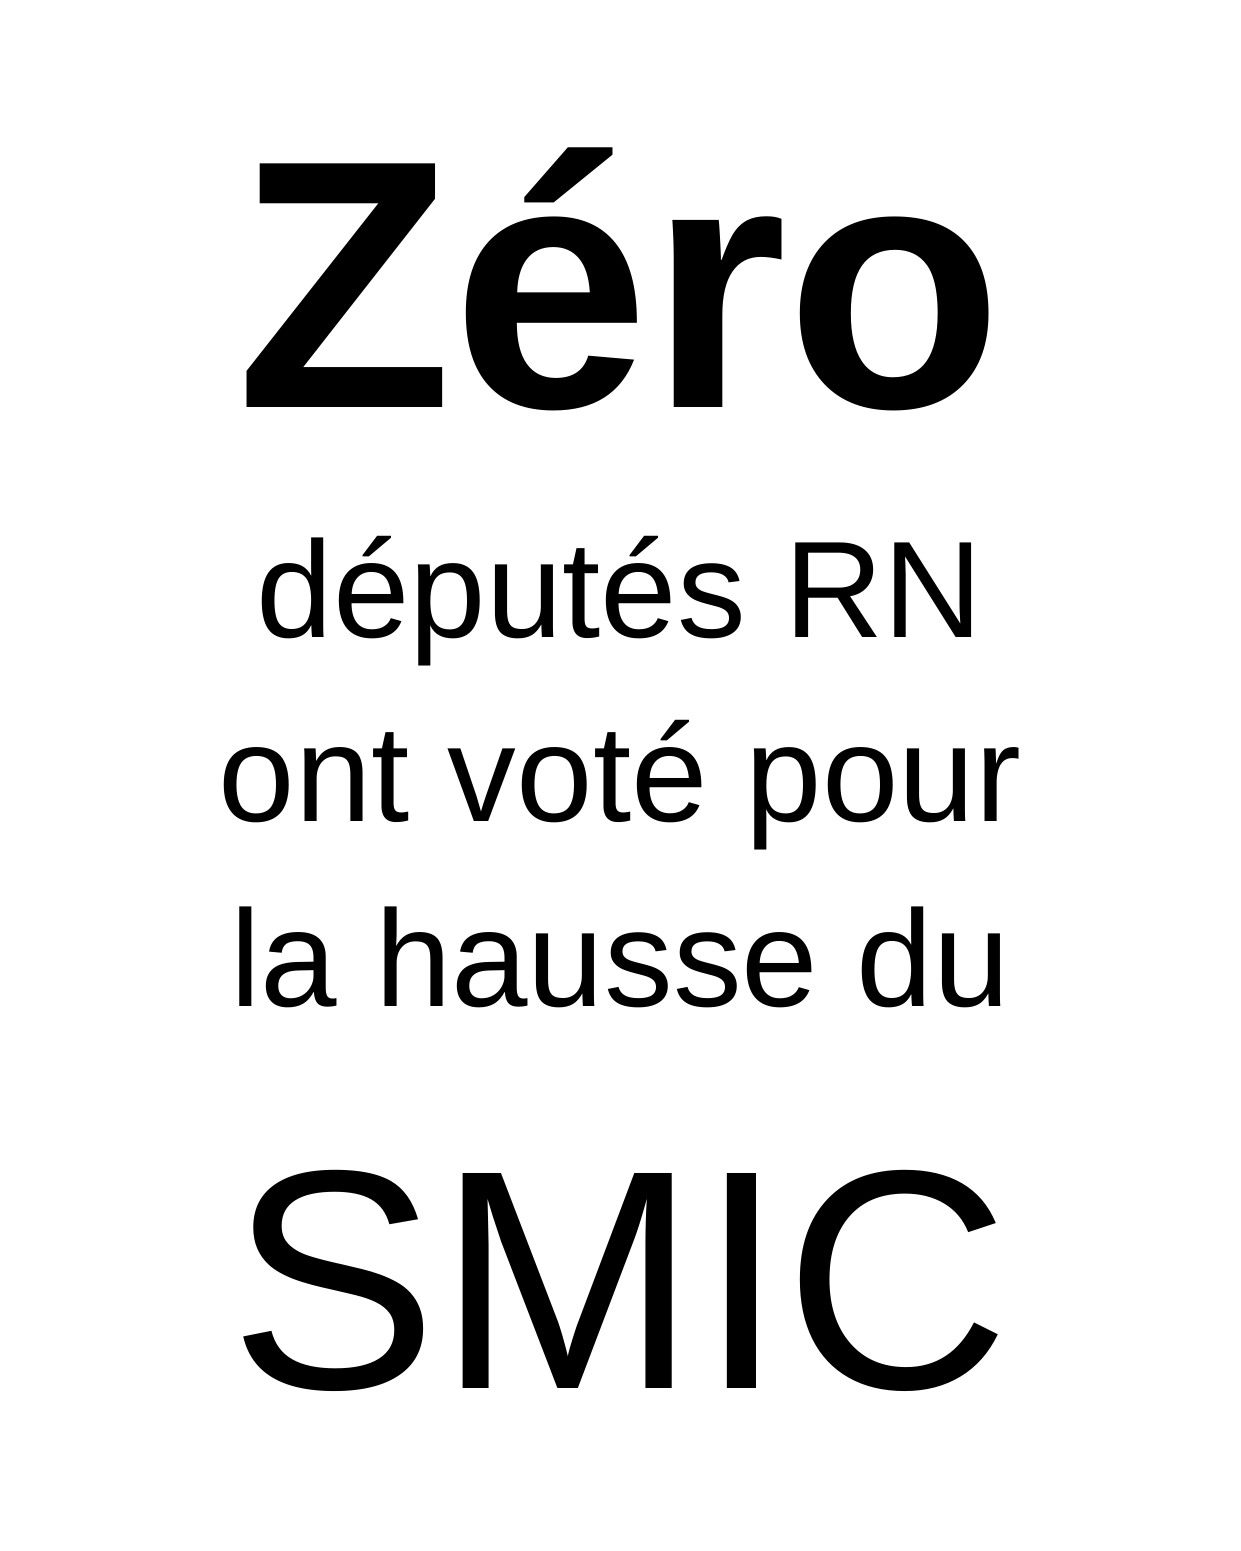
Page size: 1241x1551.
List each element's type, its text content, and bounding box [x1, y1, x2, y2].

text_box Zéro députés RN ont voté pour la hausse du SMIC [118, 0, 1123, 1462]
